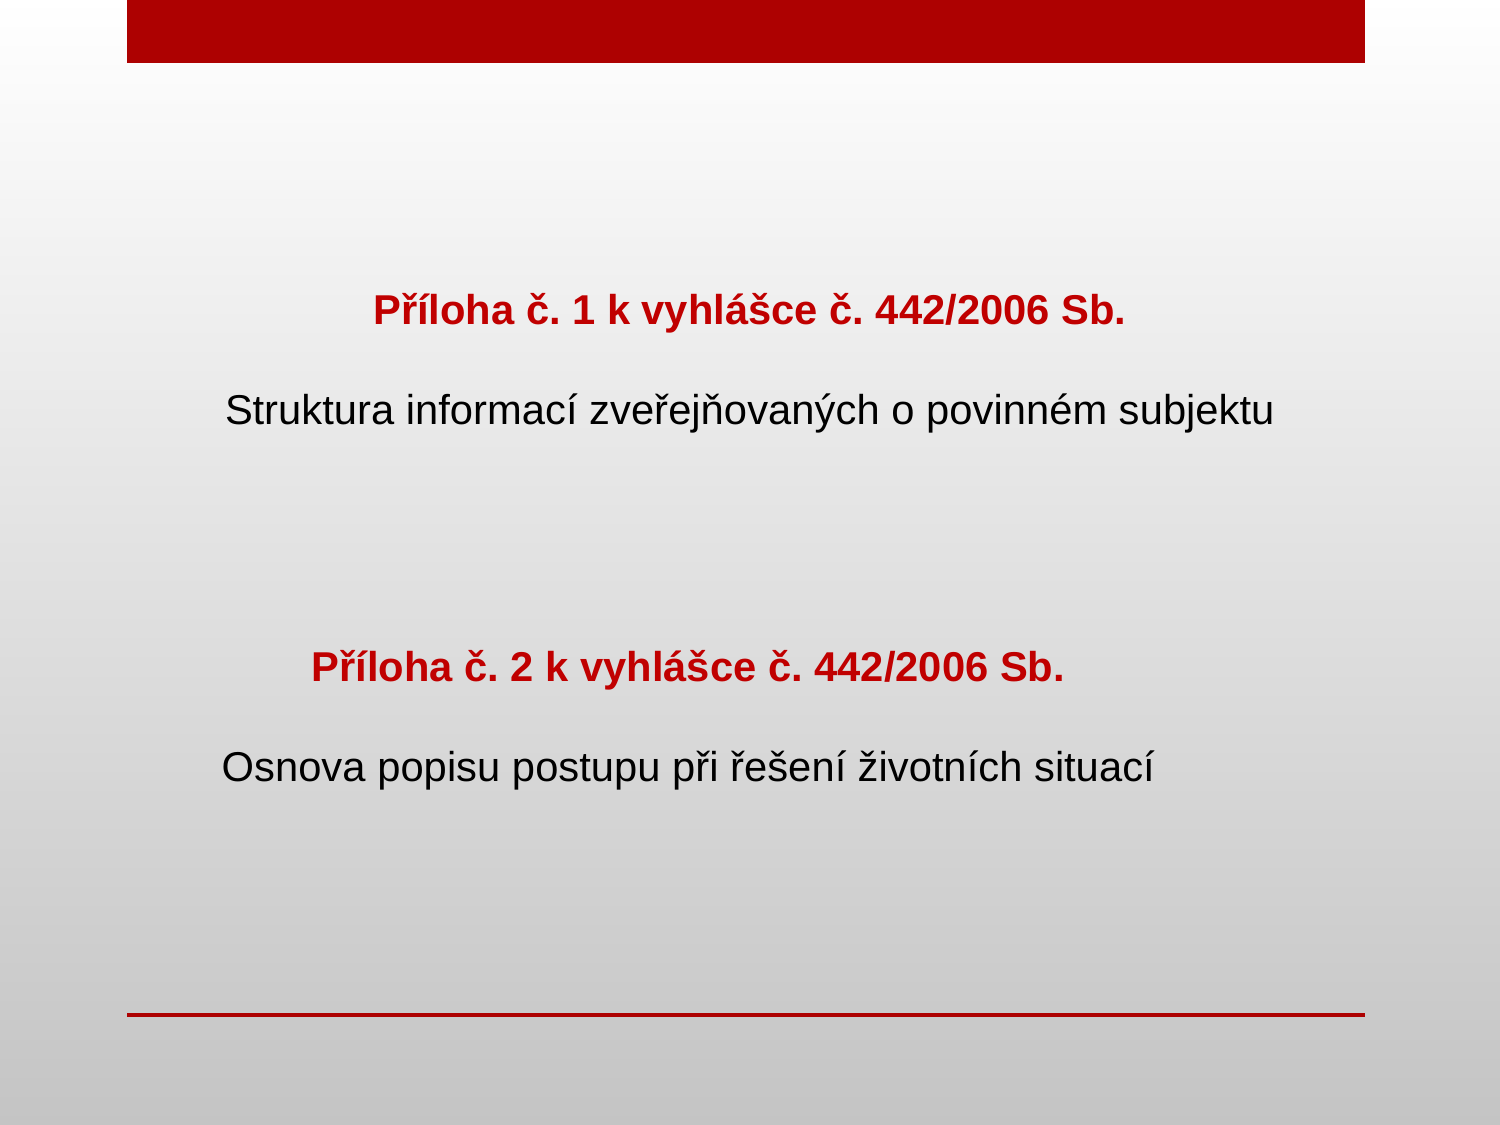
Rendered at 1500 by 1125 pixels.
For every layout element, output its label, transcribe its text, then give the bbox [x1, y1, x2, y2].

text_box Příloha č. 2 k vyhlášce č. 442/2006 Sb. Osnova popisu postupu při řešení životních situací [206, 432, 1282, 847]
text_box Příloha č. 1 k vyhlášce č. 442/2006 Sb. Struktura informací zveřejňovaných o povinném subjektu [112, 125, 1388, 441]
